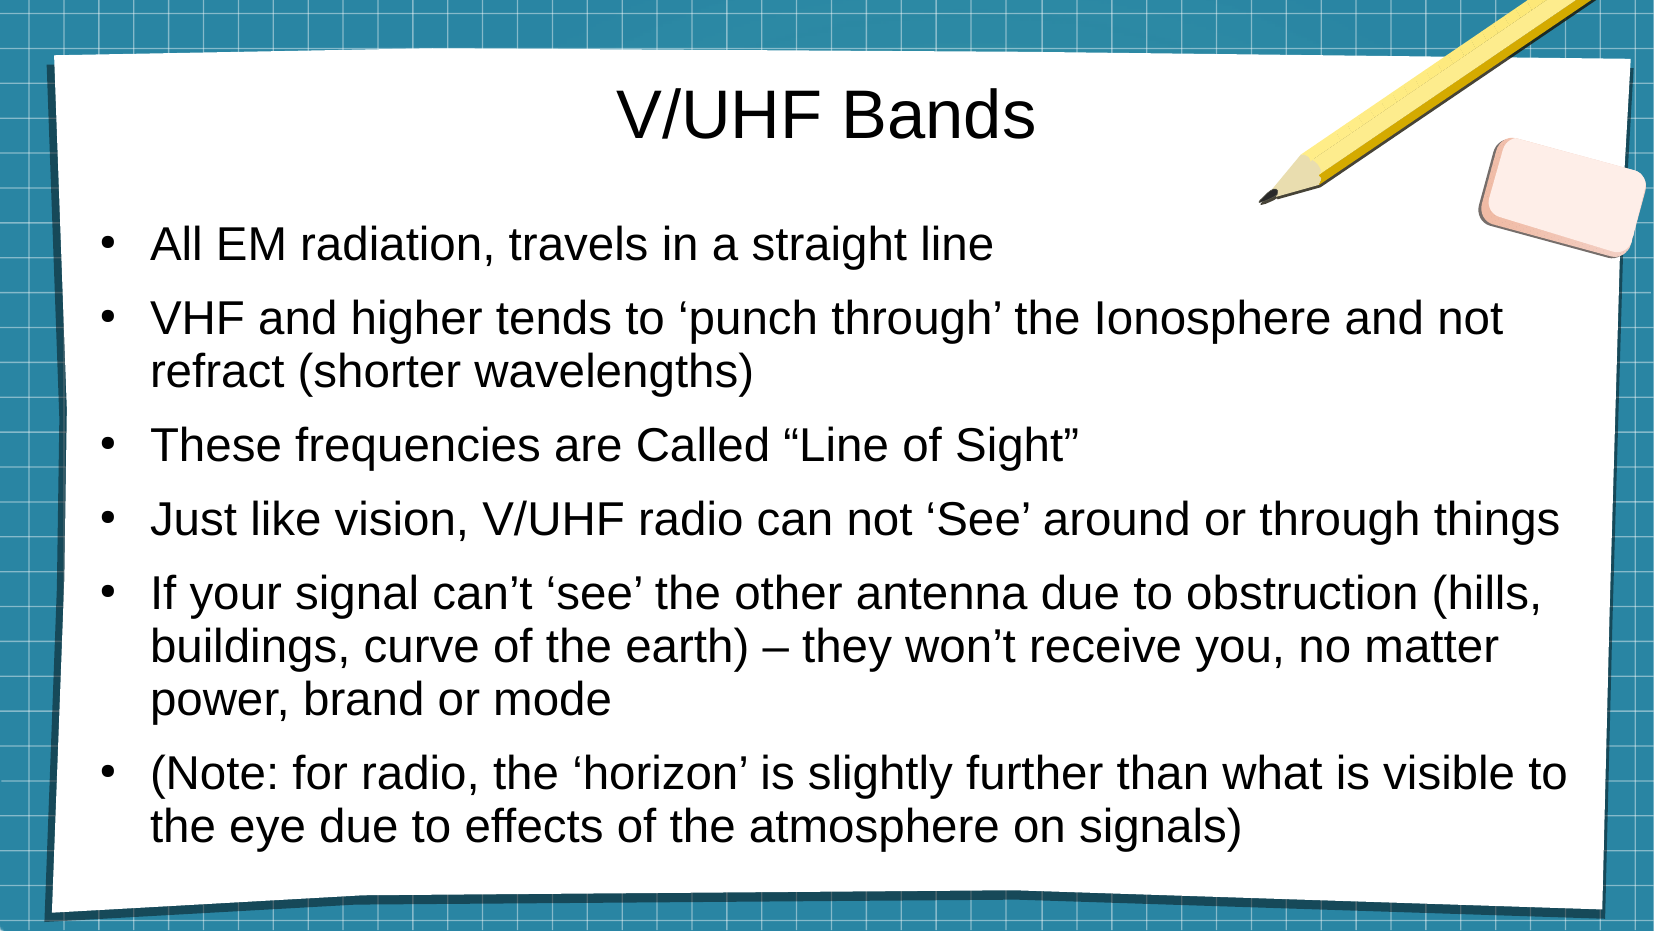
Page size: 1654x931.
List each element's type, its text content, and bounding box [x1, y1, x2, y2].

list All EM radiation, travels in a straight line VHF and higher tends to ‘punch through’ the Ionosphere and not refract (shorter wavelengths) These frequencies are Called “Line of Sight” Just like vision, V/UHF radio can not ‘See’ around or through things If your signal can’t ‘see’ the other antenna due to obstruction (hills, buildings, curve of the earth) – they won’t receive you, no matter power, brand or mode (Note: for radio, the ‘horizon’ is slightly further than what is visible to the eye due to effects of the atmosphere on signals) [82, 217, 1571, 901]
title V/UHF Bands [82, 37, 1571, 193]
